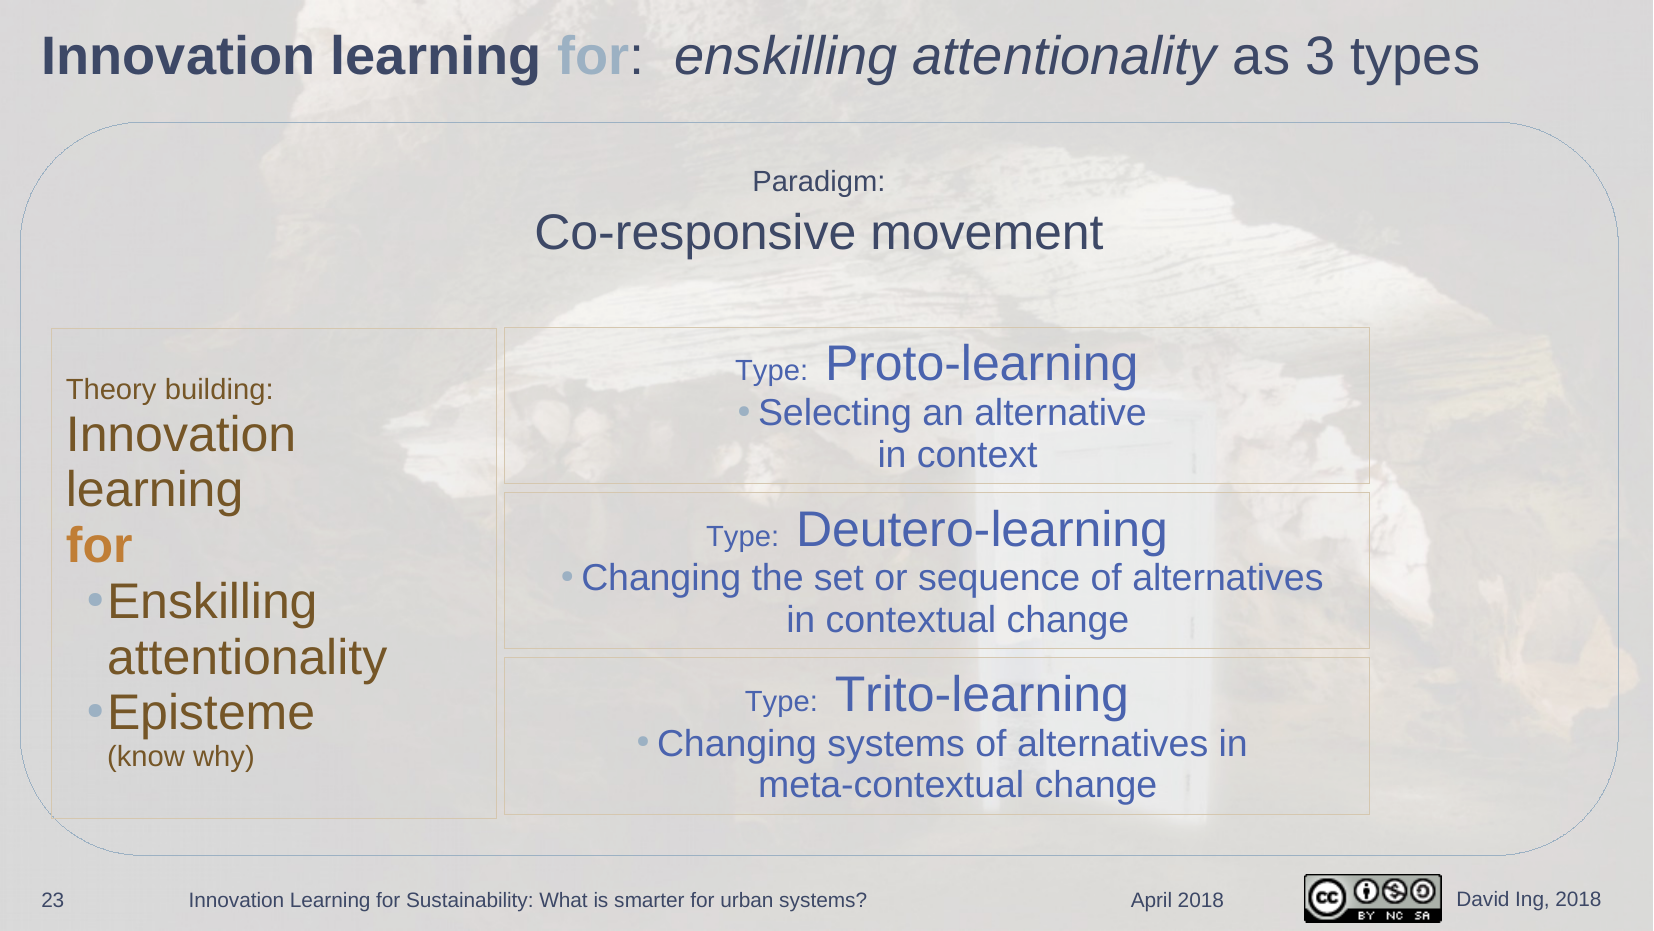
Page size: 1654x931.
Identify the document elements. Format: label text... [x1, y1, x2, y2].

text_box Paradigm: Co-responsive movement [20, 122, 1619, 856]
text_box Type: Proto-learning Selecting an alternative in context [504, 327, 1370, 484]
text_box Theory building: Innovation learning for Enskilling attentionality Episteme (know why) [51, 328, 497, 819]
text_box Type: Deutero-learning Changing the set or sequence of alternatives in contextual change [504, 492, 1370, 649]
text_box Value-elevating co-creation Providers and customer mutually experience, and then improve [0, 0, 1653, 931]
picture [1304, 874, 1442, 923]
text_box Type: Trito-learning Changing systems of alternatives in meta-contextual change [504, 657, 1370, 815]
title Innovation learning for: enskilling attentionality as 3 types [41, 30, 1613, 126]
